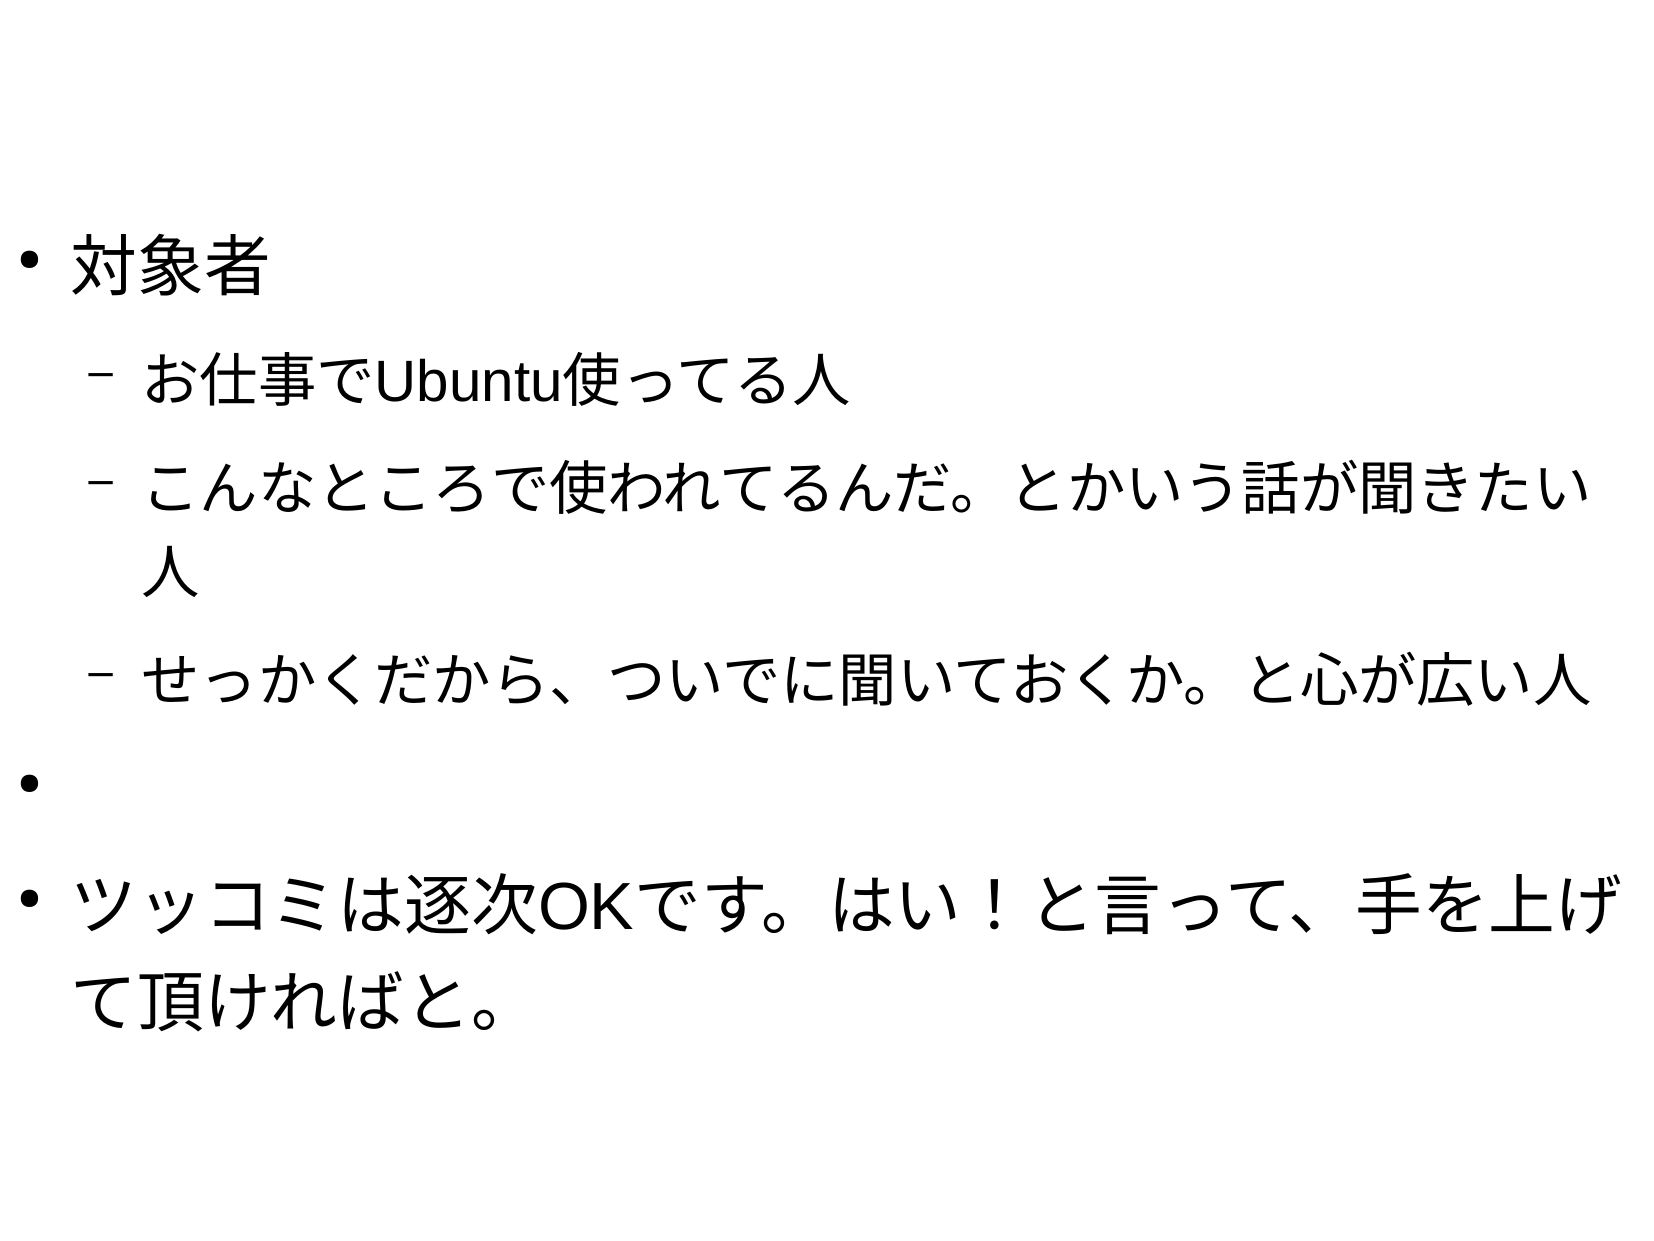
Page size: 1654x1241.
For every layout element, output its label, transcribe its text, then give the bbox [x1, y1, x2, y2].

list 対象者 お仕事でUbuntu使ってる人 こんなところで使われてるんだ。とかいう話が聞きたい人 せっかくだから、ついでに聞いておくか。と心が広い人 ツッコミは逐次OKです。はい！と言って、手を上げて頂ければと。 [0, 213, 1642, 1178]
